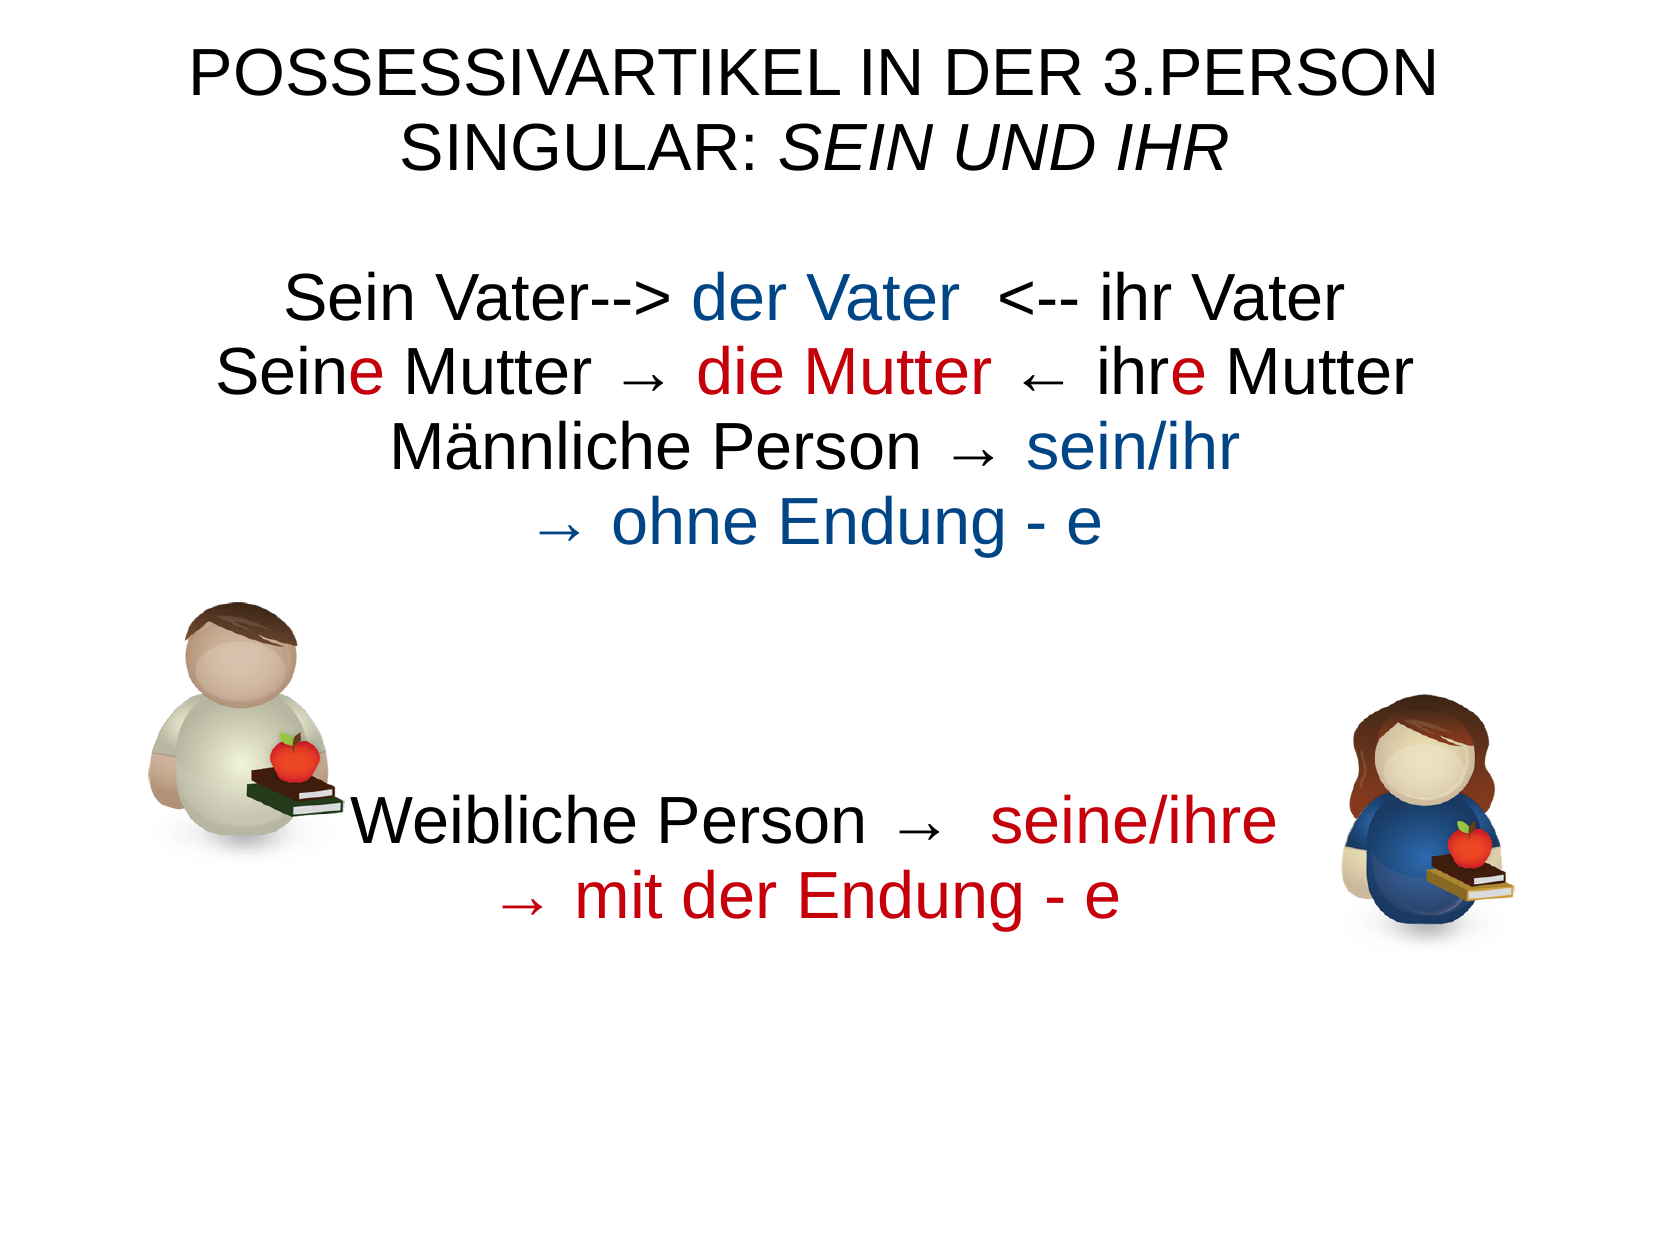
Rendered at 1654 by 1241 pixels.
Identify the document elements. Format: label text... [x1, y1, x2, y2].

subtitle POSSESSIVARTIKEL IN DER 3.PERSON SINGULAR: SEIN UND IHR Sein Vater--> der Vater <-- ihr Vater Seine Mutter → die Mutter ← ihre Mutter Männliche Person → sein/ihr → ohne Endung - e Weibliche Person → seine/ihre → mit der Endung - e [82, 0, 1548, 1241]
picture [129, 578, 367, 863]
picture [1311, 673, 1548, 957]
